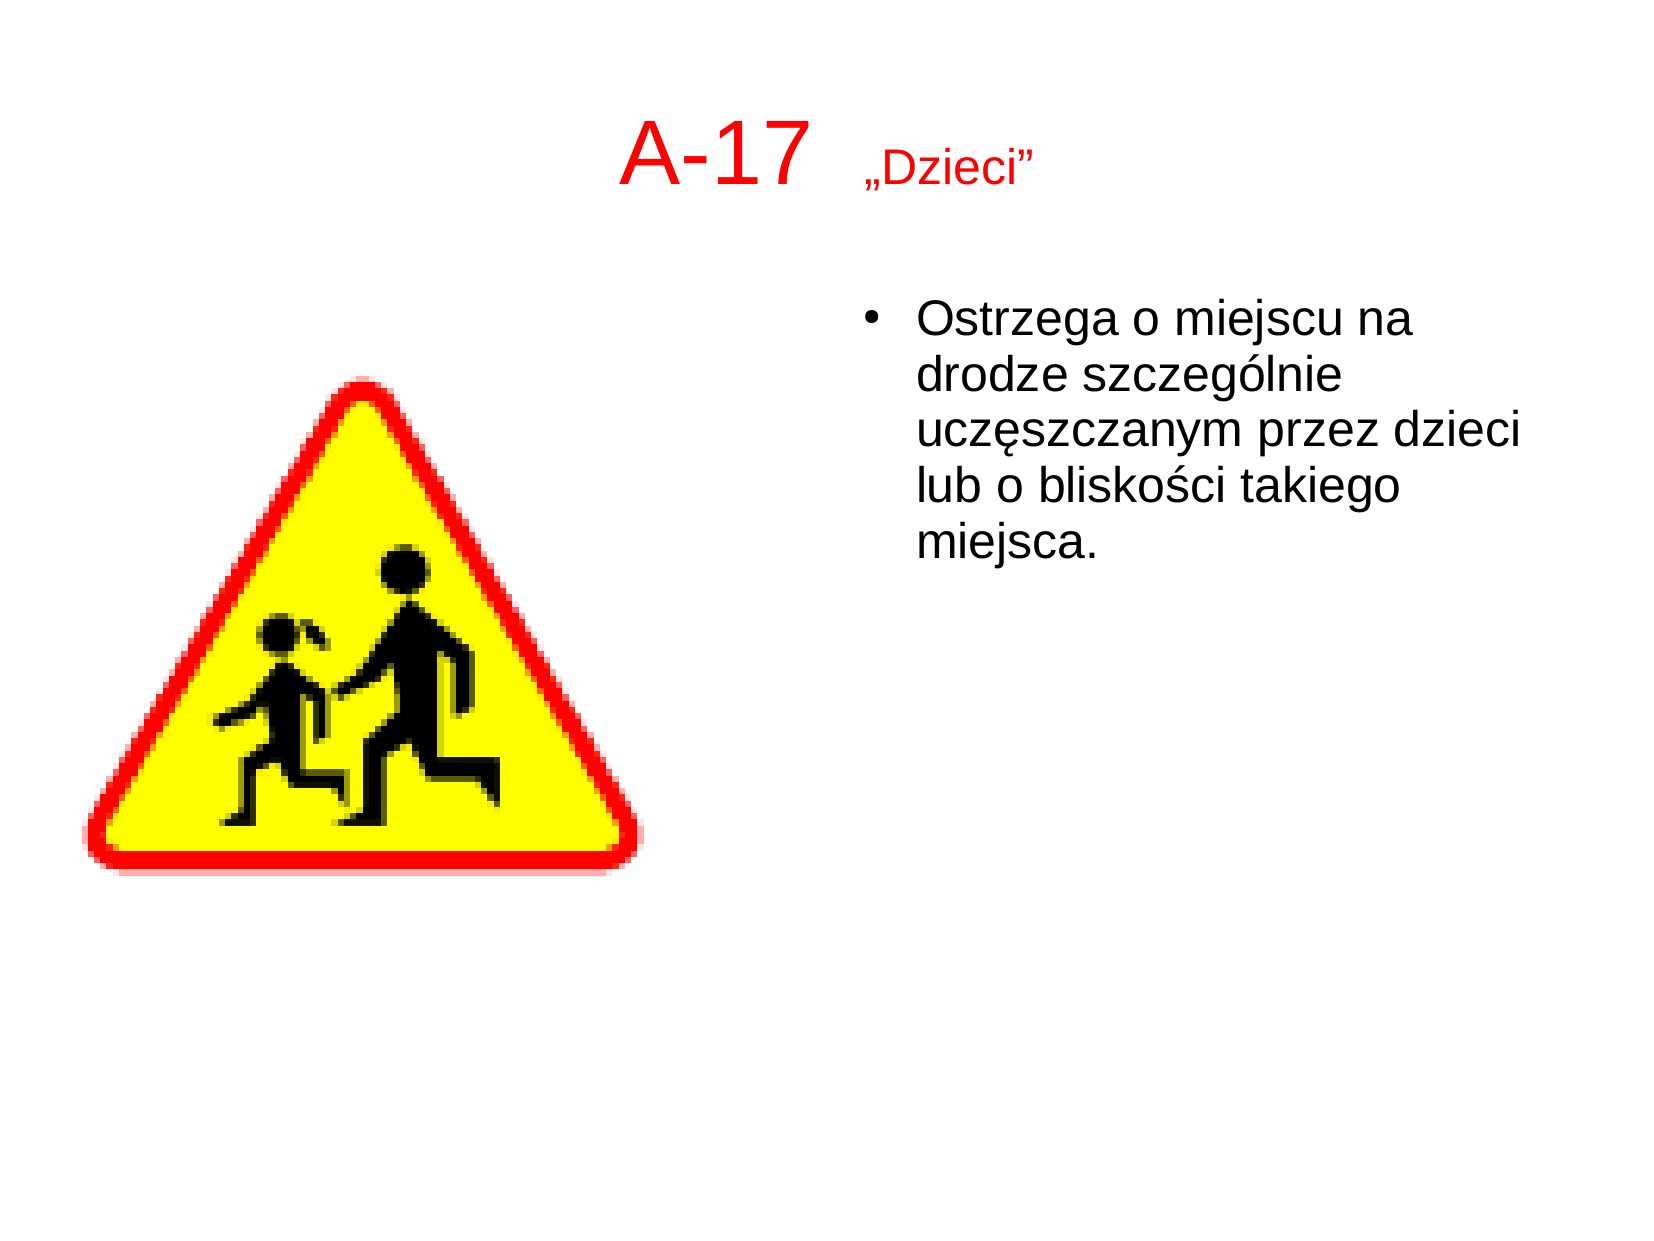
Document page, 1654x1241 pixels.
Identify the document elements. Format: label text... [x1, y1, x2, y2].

picture [82, 376, 644, 876]
title A-17 „Dzieci” [82, 56, 1571, 250]
list Ostrzega o miejscu na drodze szczególnie uczęszczanym przez dzieci lub o bliskości takiego miejsca. [845, 290, 1572, 1094]
